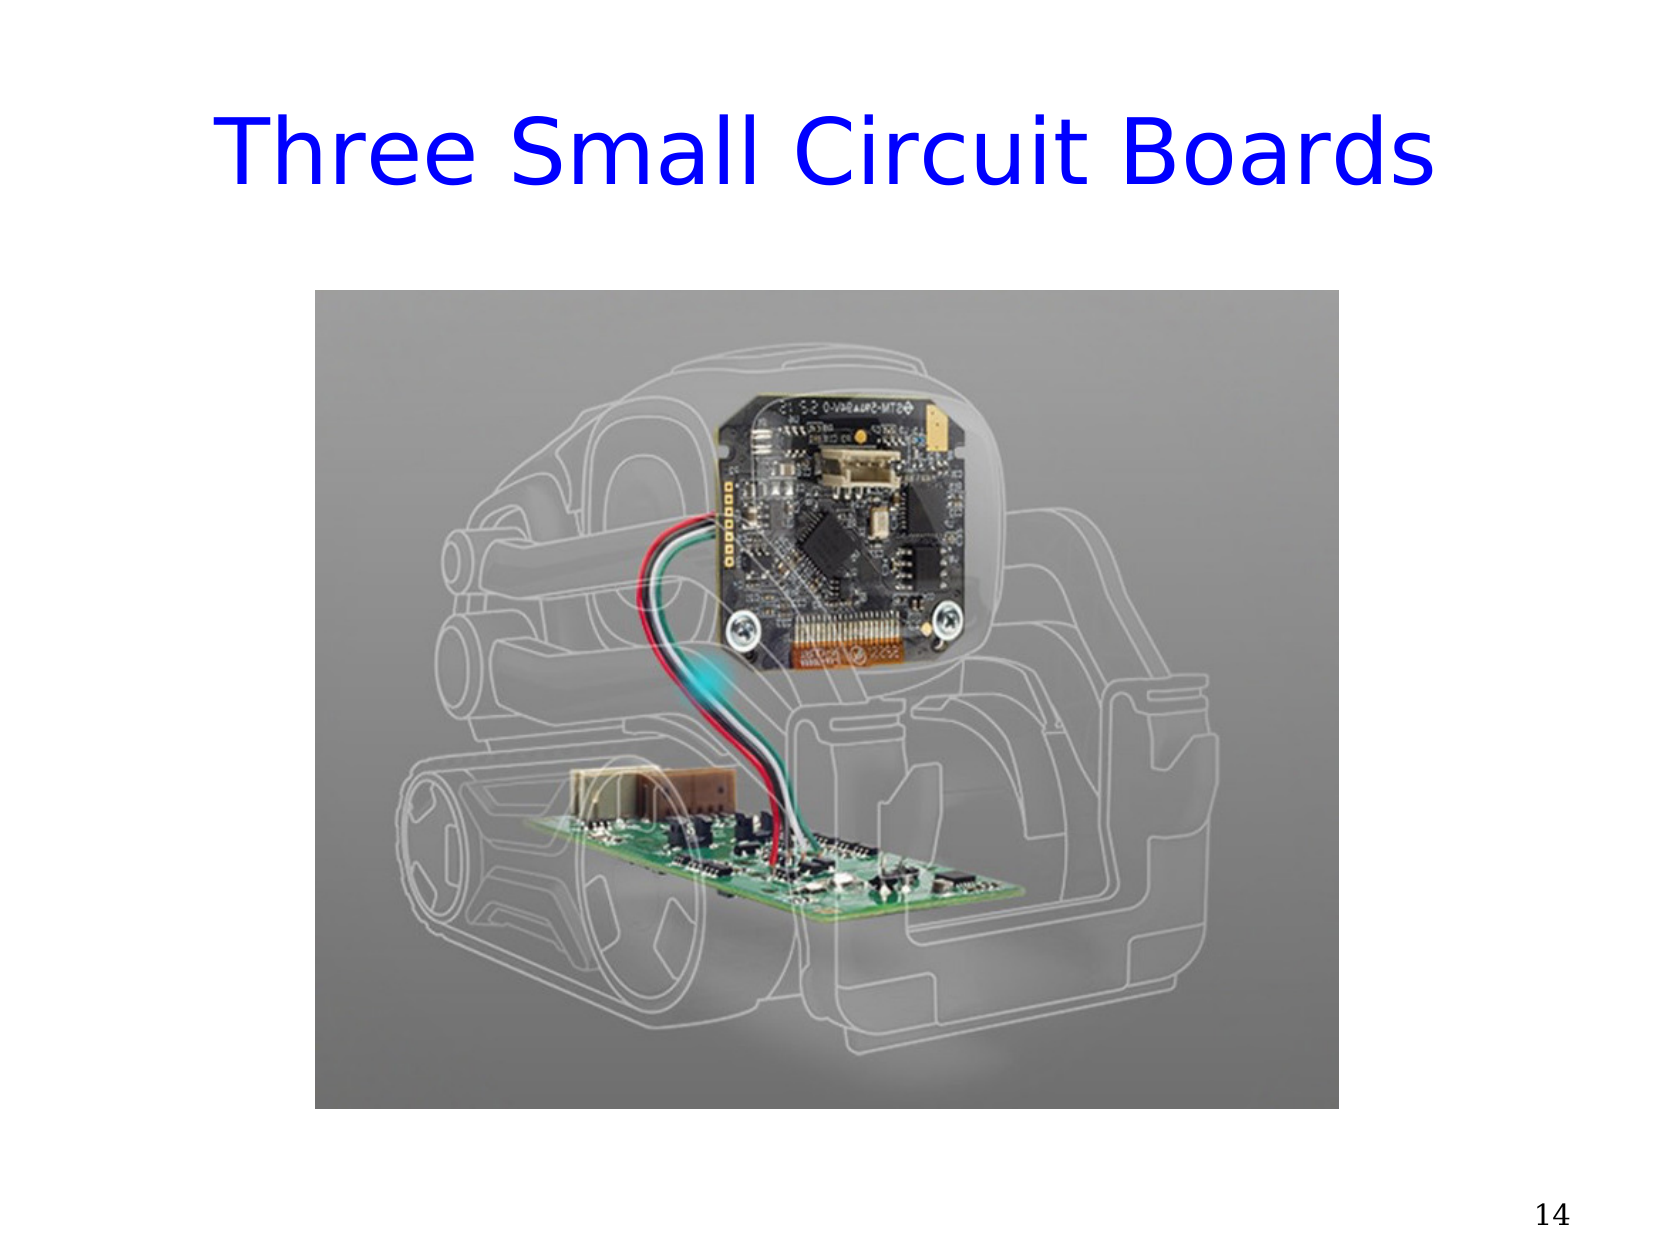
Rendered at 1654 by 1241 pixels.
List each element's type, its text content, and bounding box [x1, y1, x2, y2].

picture [315, 290, 1339, 1109]
title Three Small Circuit Boards [82, 49, 1571, 257]
